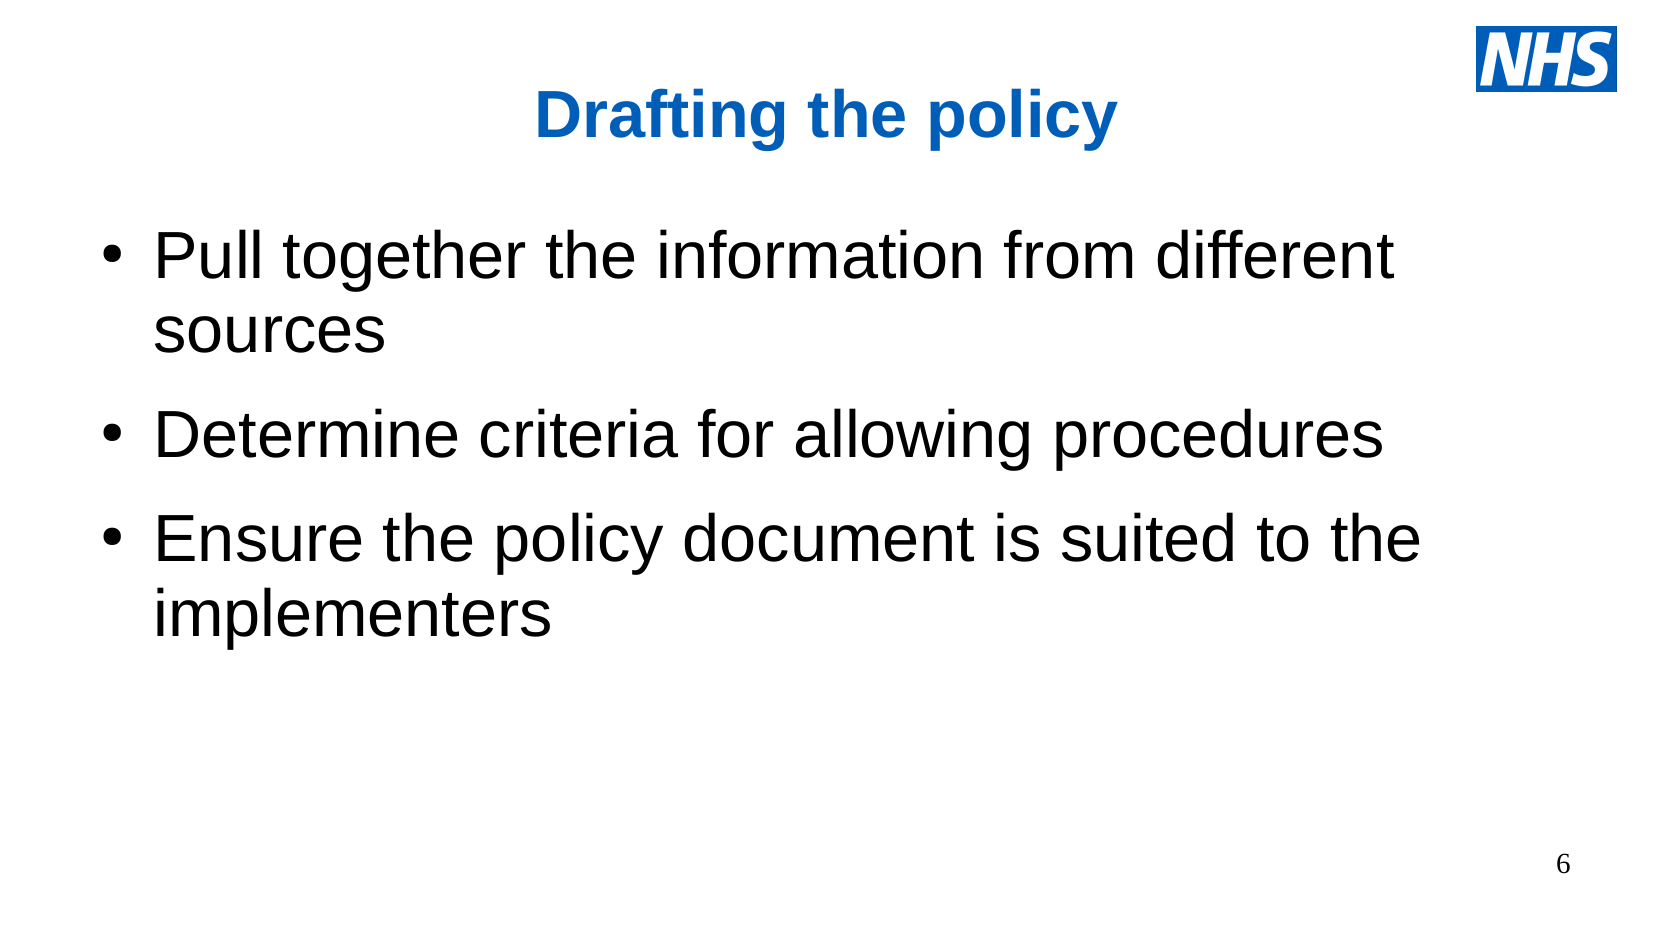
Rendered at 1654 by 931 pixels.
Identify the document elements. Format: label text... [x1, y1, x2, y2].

list Pull together the information from different sources Determine criteria for allowing procedures Ensure the policy document is suited to the implementers [82, 217, 1571, 758]
title Drafting the policy [82, 37, 1571, 193]
picture [1476, 26, 1617, 92]
